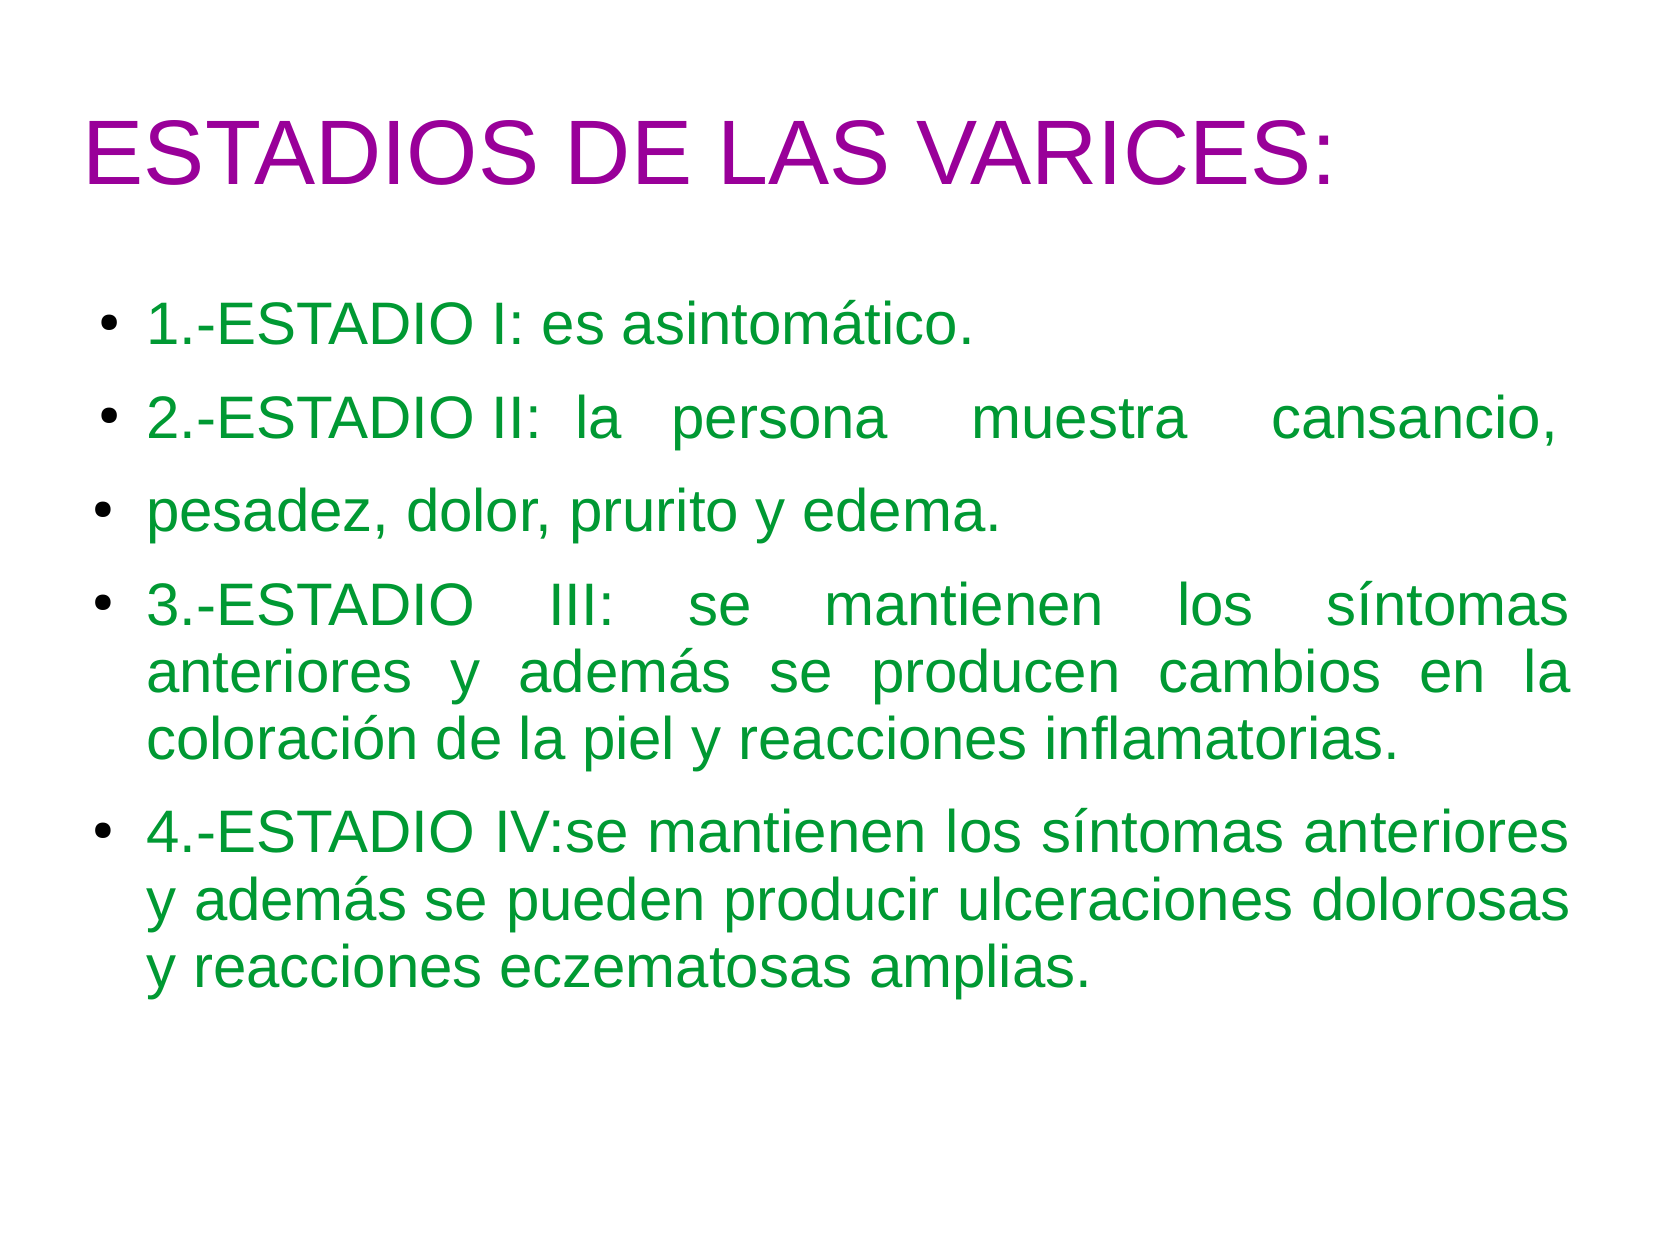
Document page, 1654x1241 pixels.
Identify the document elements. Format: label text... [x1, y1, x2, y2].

list 1.-ESTADIO I: es asintomático. 2.-ESTADIO II: la persona muestra cansancio, pesadez, dolor, prurito y edema. 3.-ESTADIO III: se mantienen los síntomas anteriores y además se producen cambios en la coloración de la piel y reacciones inflamatorias. 4.-ESTADIO IV:se mantienen los síntomas anteriores y además se pueden producir ulceraciones dolorosas y reacciones eczematosas amplias. [82, 290, 1571, 1010]
title ESTADIOS DE LAS VARICES: [82, 49, 1571, 257]
